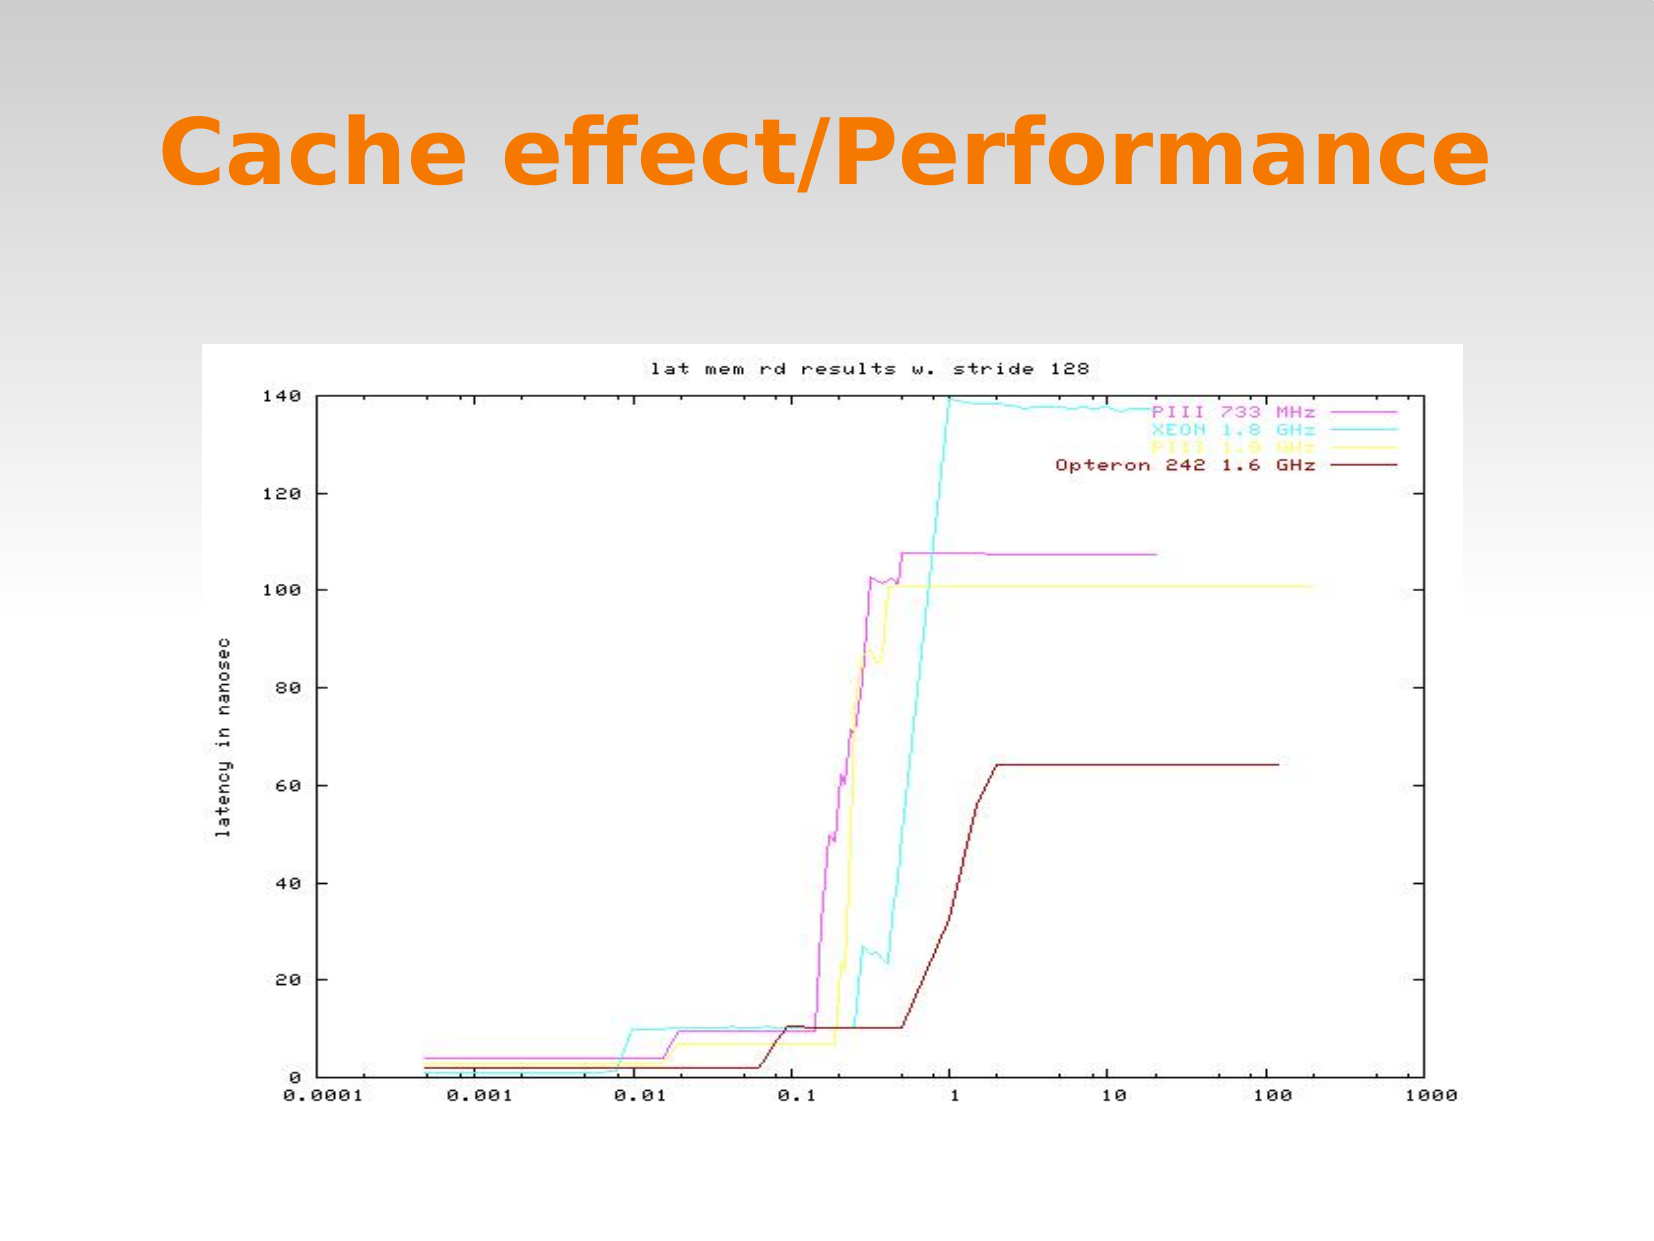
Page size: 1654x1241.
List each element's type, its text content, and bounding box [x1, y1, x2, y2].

title Cache effect/Performance [82, 49, 1571, 257]
picture [202, 344, 1463, 1114]
